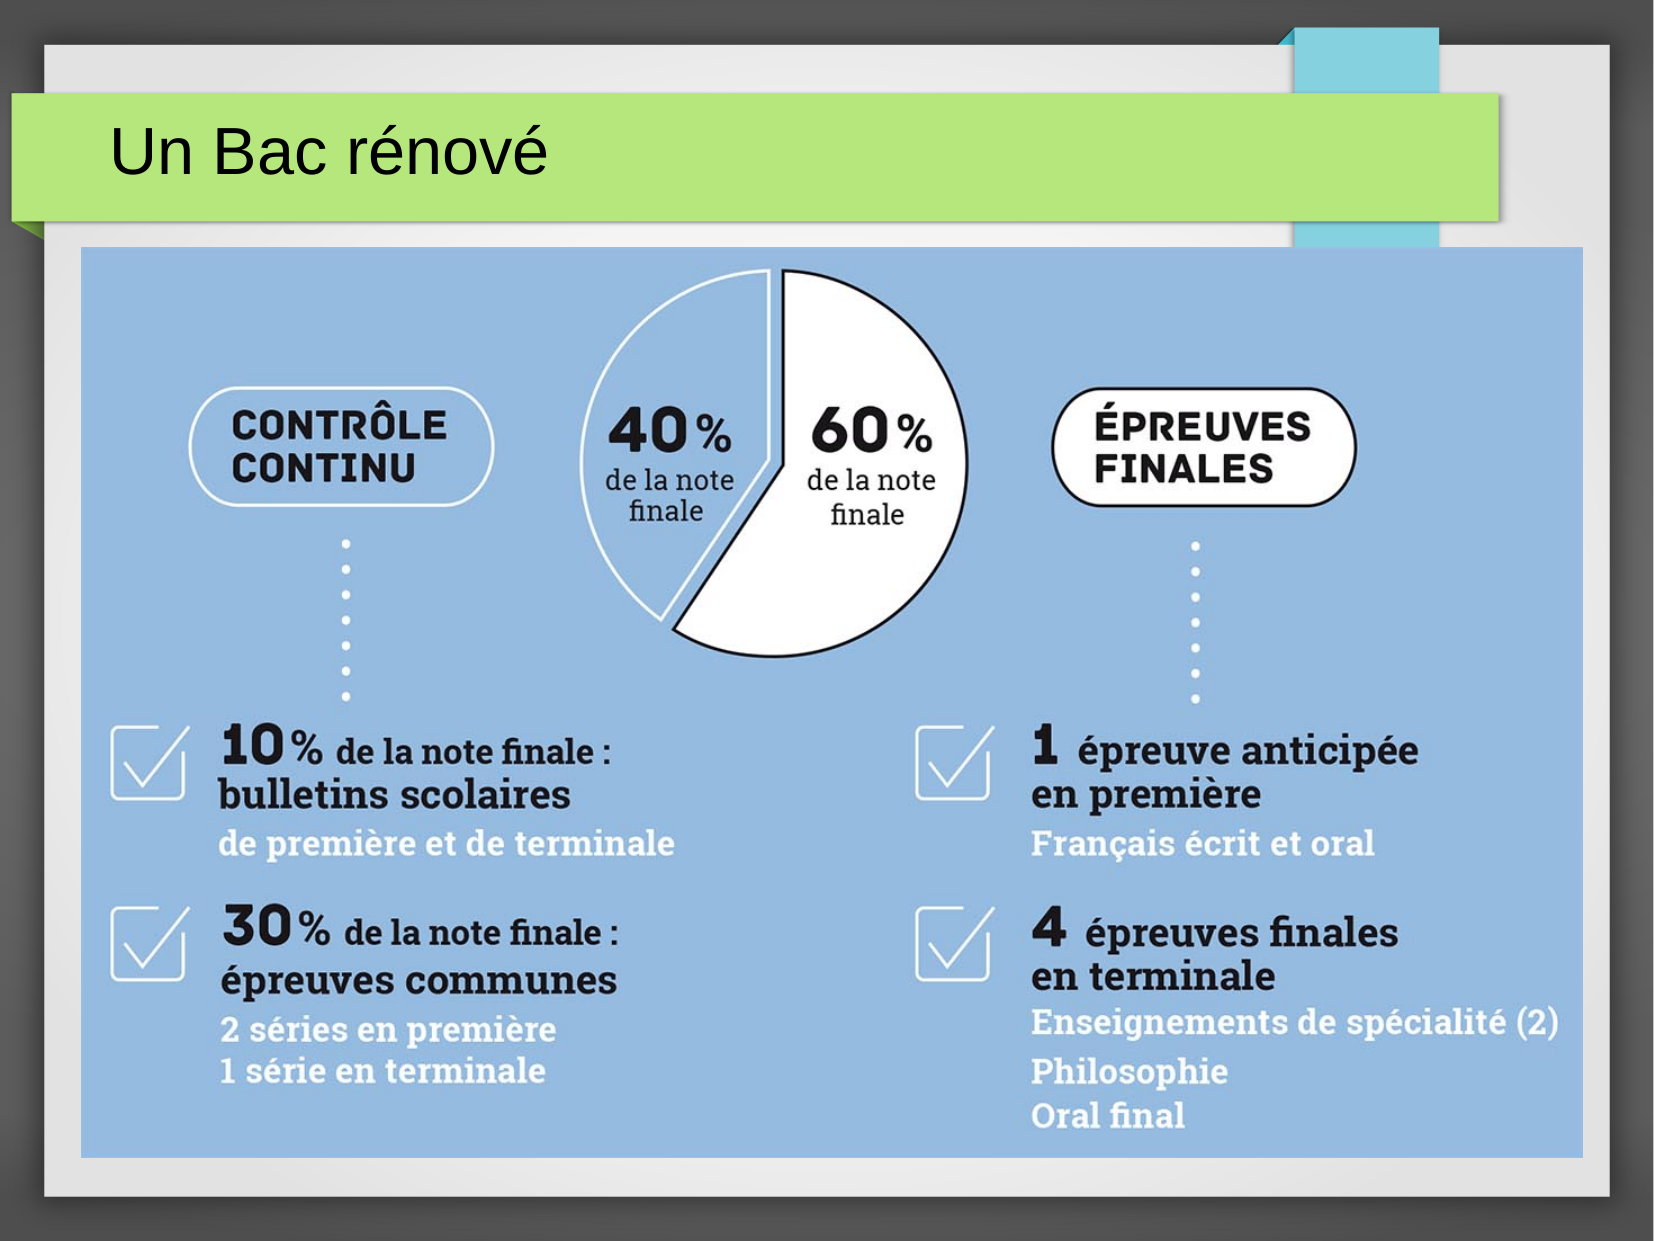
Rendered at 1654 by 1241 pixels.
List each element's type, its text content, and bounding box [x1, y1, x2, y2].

picture [0, 0, 1654, 1241]
text_box Un Bac rénové [94, 106, 1441, 196]
